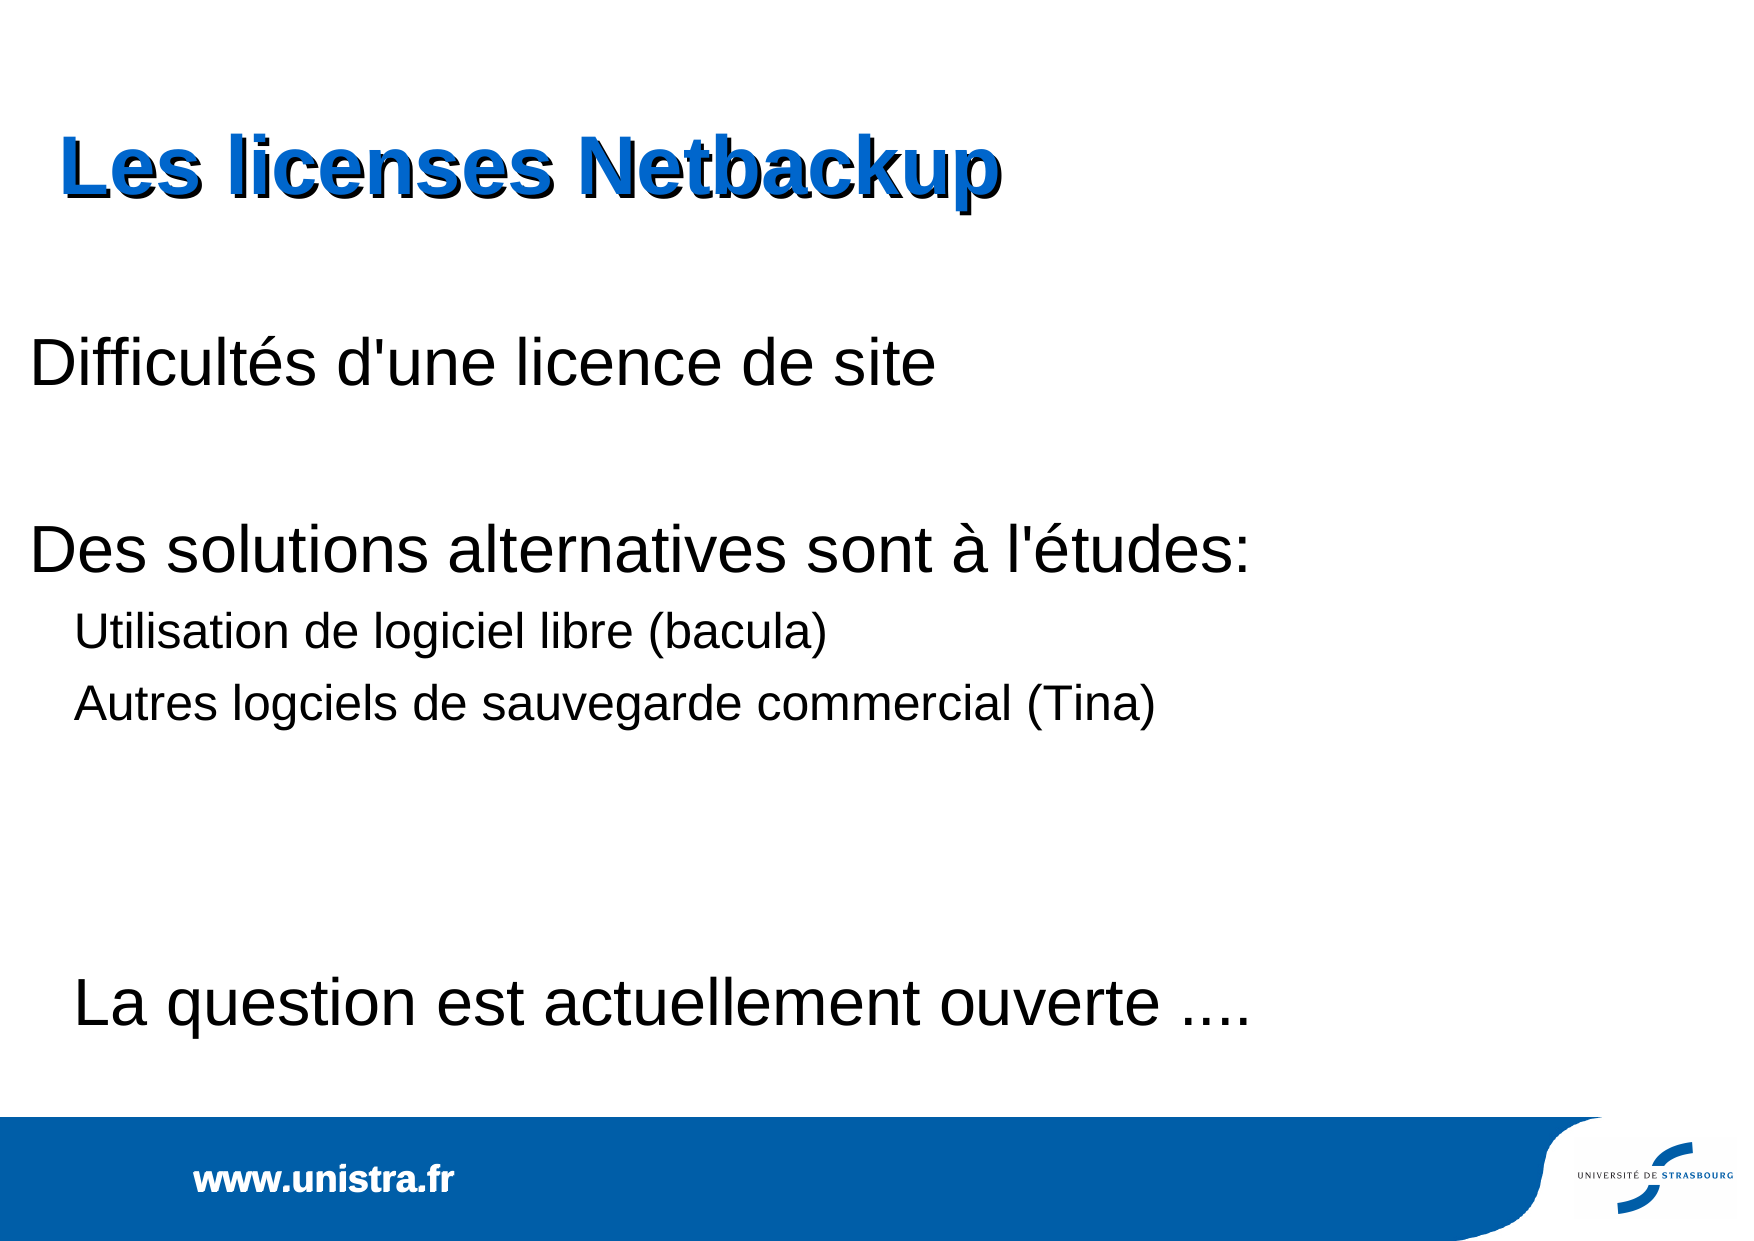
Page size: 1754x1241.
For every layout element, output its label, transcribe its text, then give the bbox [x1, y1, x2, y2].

picture [0, 1115, 1737, 1241]
title Les licenses Netbackup [58, 39, 1683, 293]
list Difficultés d'une licence de site Des solutions alternatives sont à l'études: Utilisation de logiciel libre (bacula) Autres logciels de sauvegarde commercial (Tina) La question est actuellement ouverte .... [29, 324, 1654, 1041]
